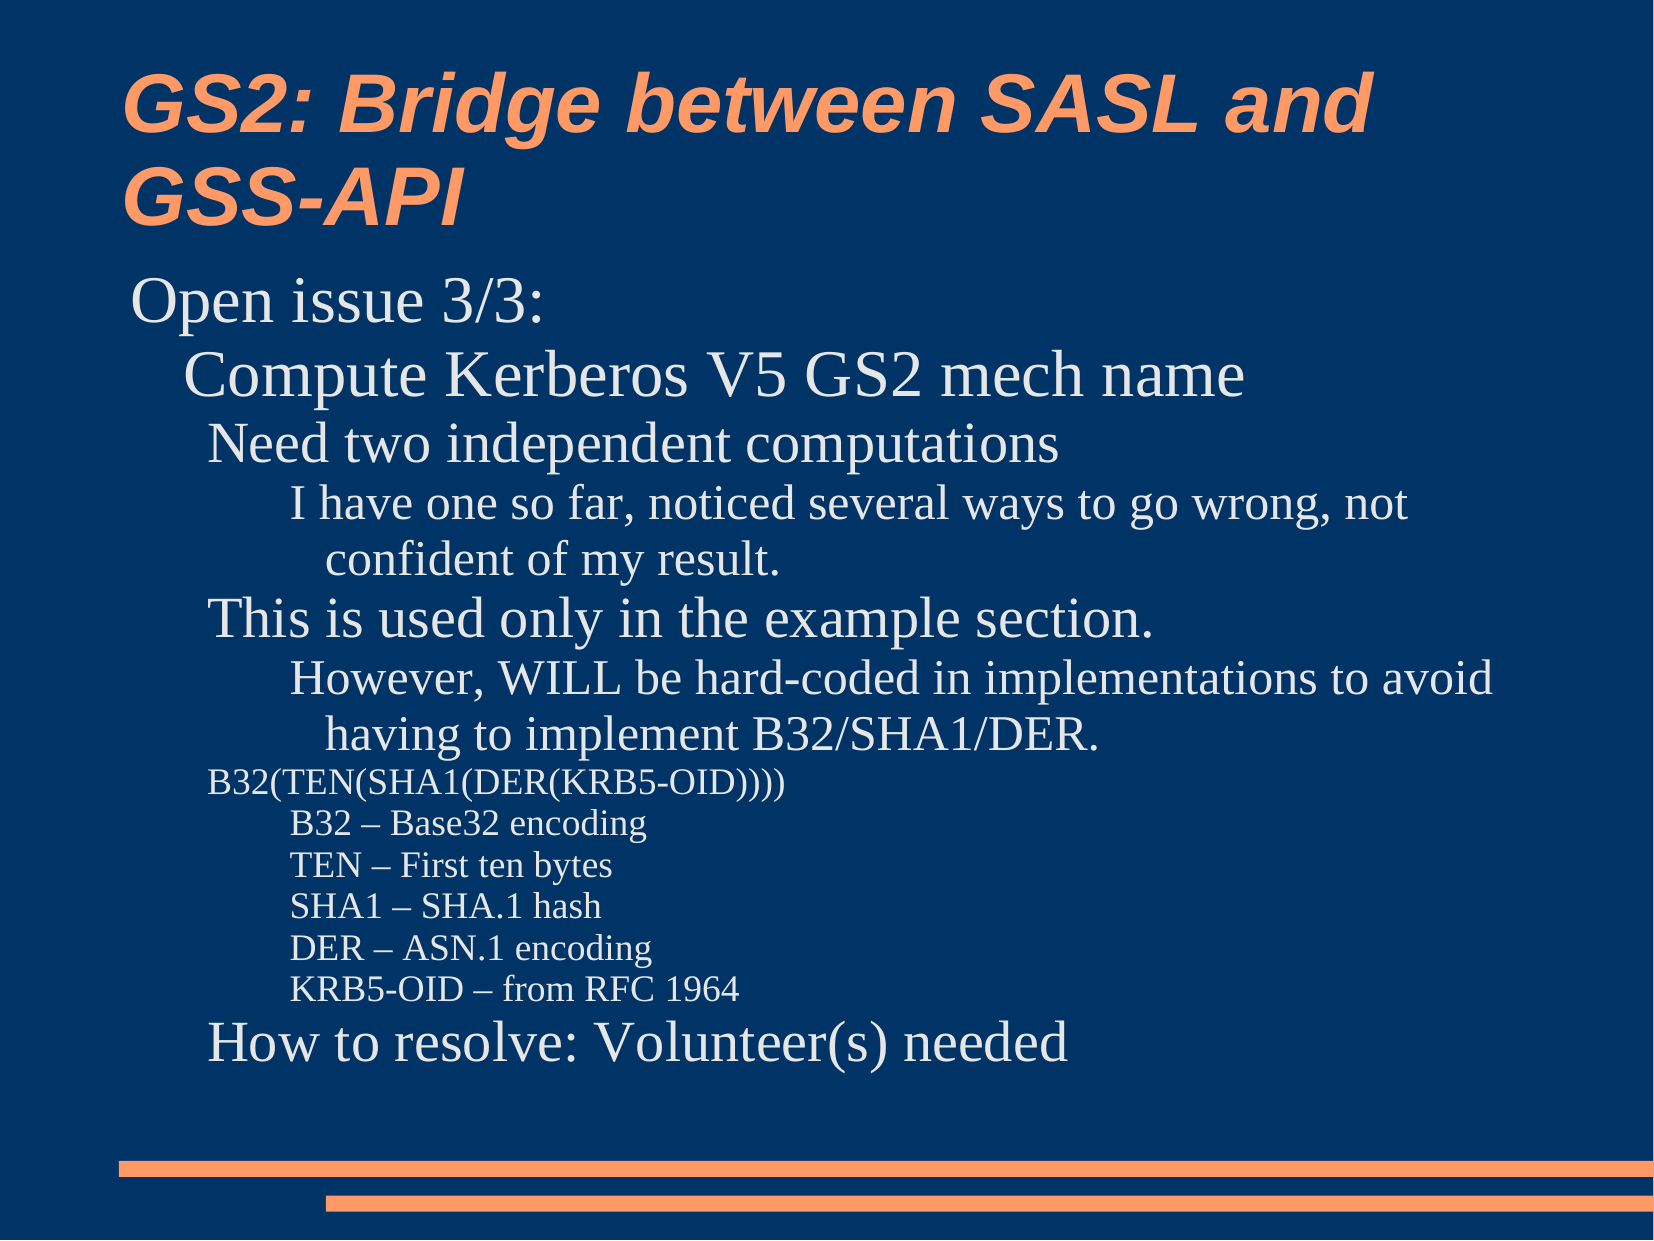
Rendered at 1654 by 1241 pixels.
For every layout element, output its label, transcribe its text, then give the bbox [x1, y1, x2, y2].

title GS2: Bridge between SASL and GSS-API [121, 52, 1534, 247]
list Open issue 3/3: Compute Kerberos V5 GS2 mech name Need two independent computations I have one so far, noticed several ways to go wrong, not confident of my result. This is used only in the example section. However, WILL be hard-coded in implementations to avoid having to implement B32/SHA1/DER. B32(TEN(SHA1(DER(KRB5-OID)))) B32 – Base32 encoding TEN – First ten bytes SHA1 – SHA.1 hash DER – ASN.1 encoding KRB5-OID – from RFC 1964 How to resolve: Volunteer(s) needed [112, 262, 1552, 1116]
